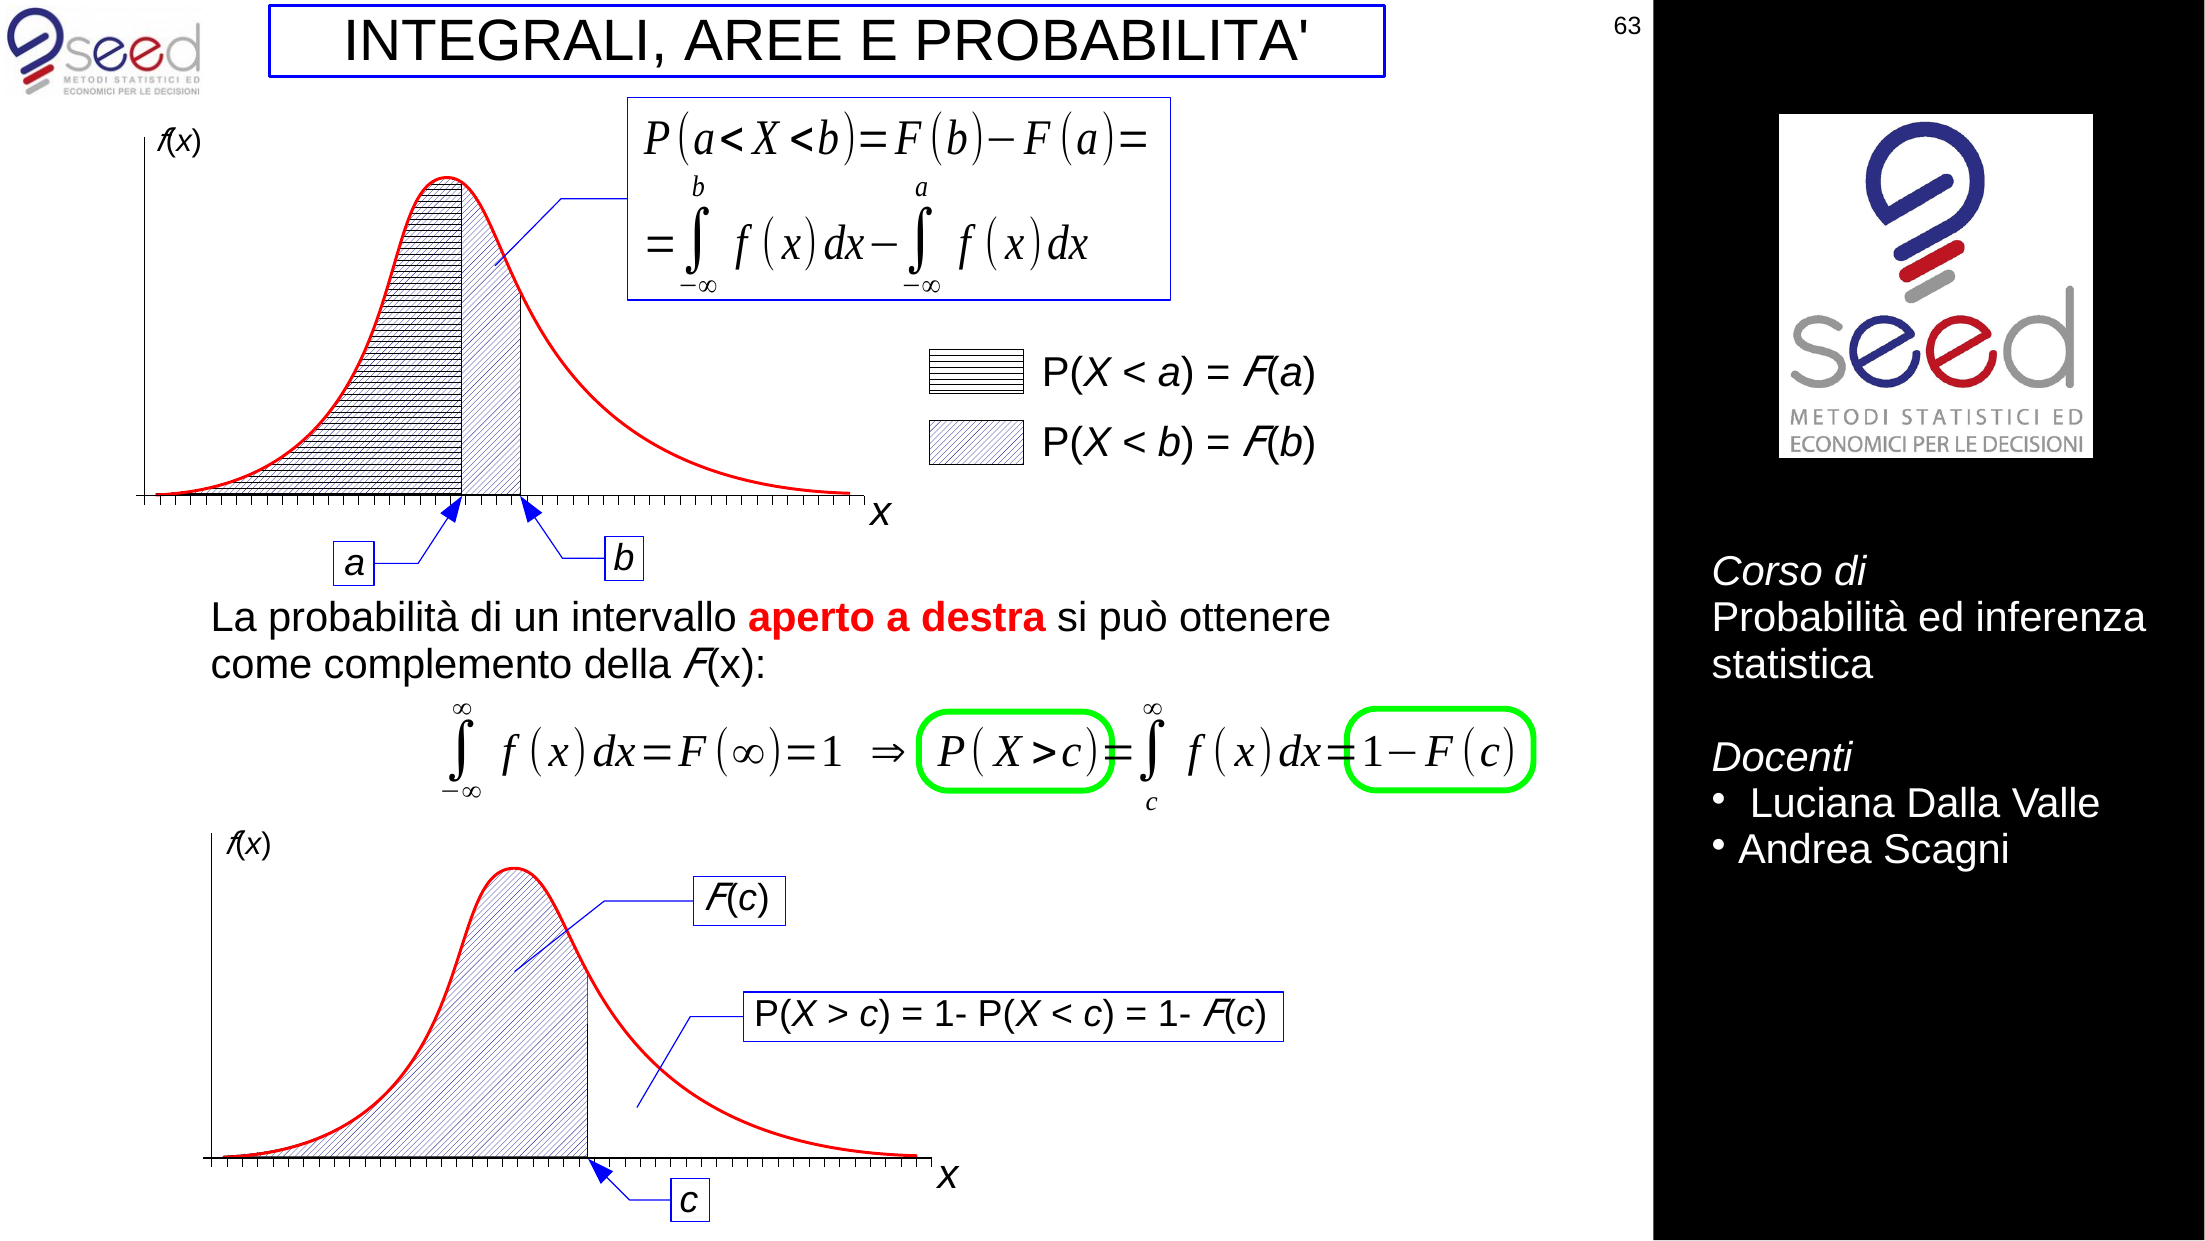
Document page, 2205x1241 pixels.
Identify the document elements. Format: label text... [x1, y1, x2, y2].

text_box La probabilità di un intervallo aperto a destra si può ottenere come complemento della F(x): [210, 594, 1359, 696]
text_box [929, 349, 1024, 394]
chart [433, 702, 1524, 816]
text_box [156, 178, 521, 495]
text_box x [937, 1150, 959, 1199]
text_box b [604, 536, 644, 581]
text_box f(x) [154, 123, 216, 165]
text_box INTEGRALI, AREE E PROBABILITA' [269, 5, 1385, 77]
text_box x [870, 488, 892, 537]
text_box [223, 868, 588, 1157]
text_box F(c) [693, 876, 786, 926]
text_box a [333, 541, 374, 586]
text_box c [670, 1178, 710, 1222]
picture [5, 5, 203, 98]
chart [634, 109, 1160, 295]
text_box [929, 420, 1024, 465]
text_box P(X > c) = 1- P(X < c) = 1- F(c) [743, 992, 1284, 1042]
text_box f(x) [224, 826, 285, 868]
text_box P(X < a) = F(a) P(X < b) = F(b) [1041, 348, 1368, 483]
picture [1779, 114, 2093, 458]
